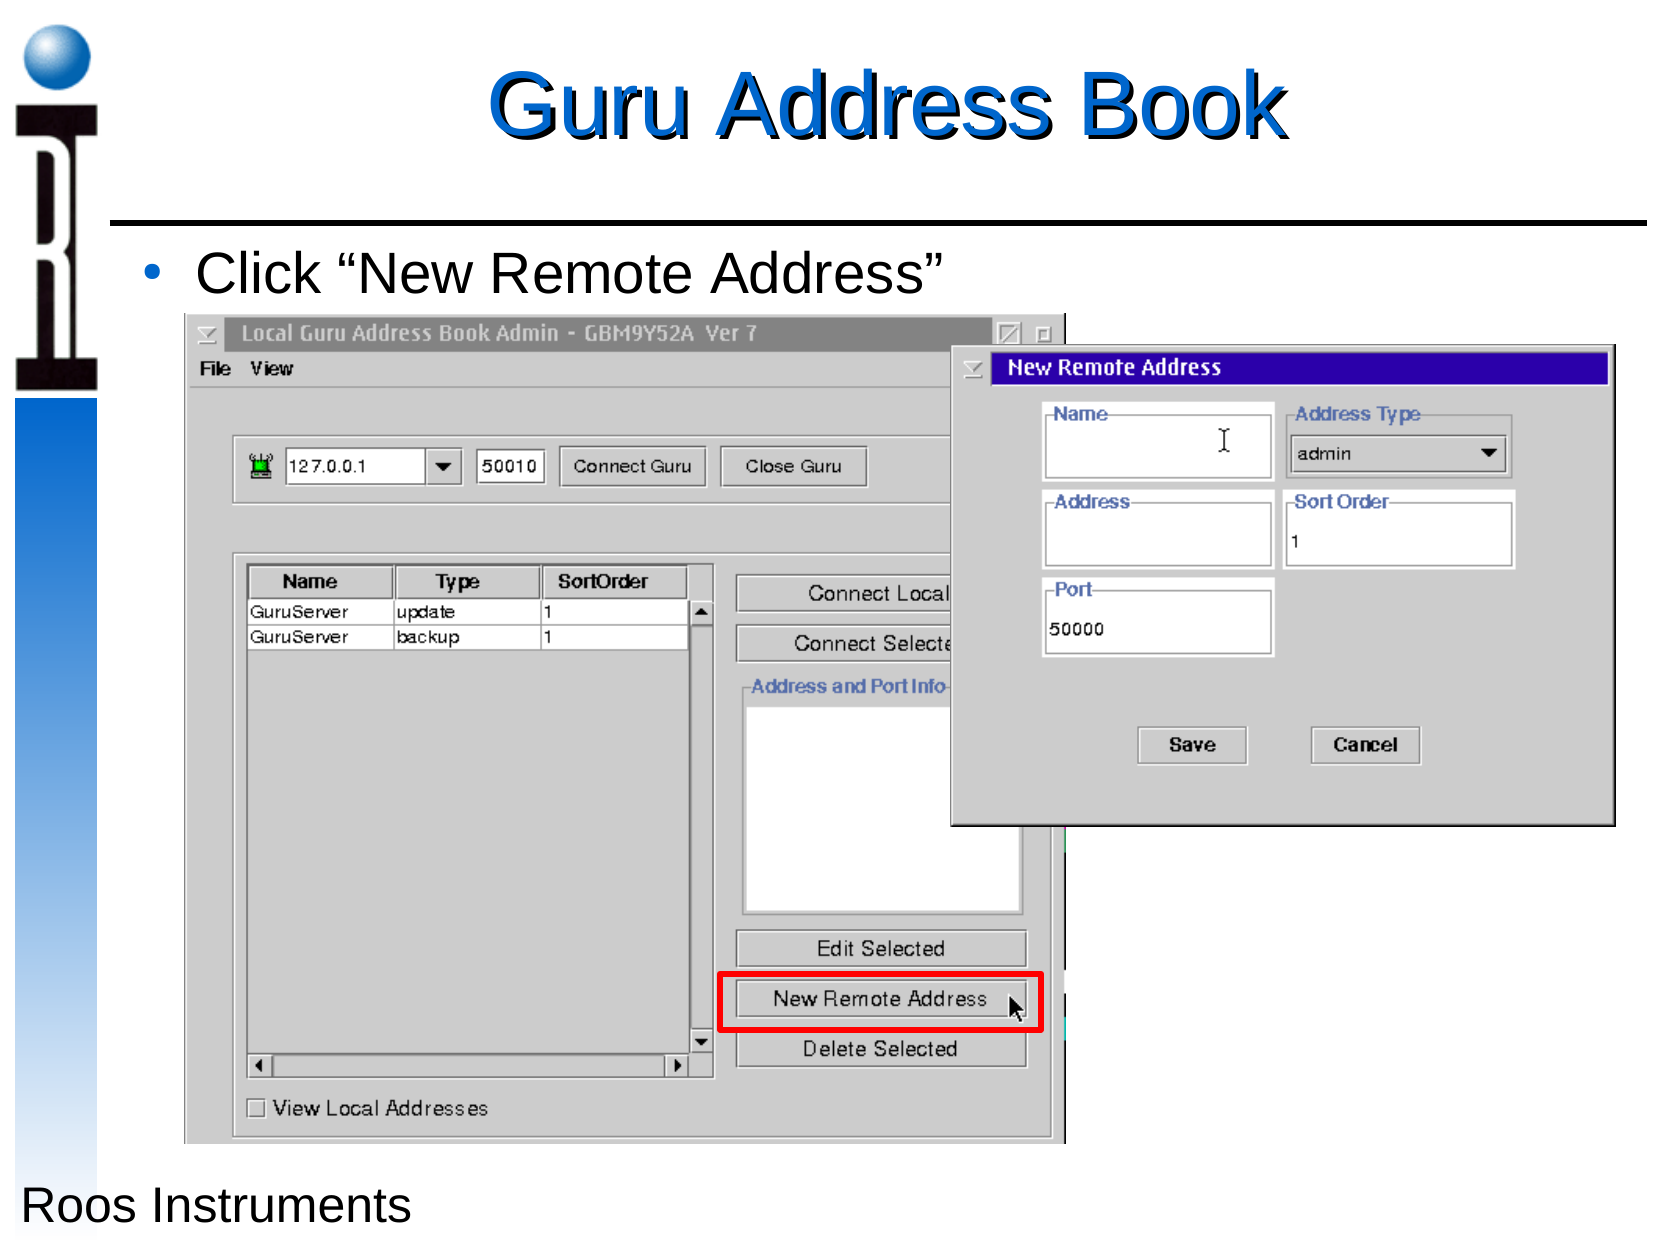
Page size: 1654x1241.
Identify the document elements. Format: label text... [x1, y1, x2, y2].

list Click “New Remote Address” [124, 240, 1654, 1104]
title Guru Address Book [121, 0, 1654, 208]
picture [184, 313, 1616, 1144]
picture [11, 20, 103, 398]
